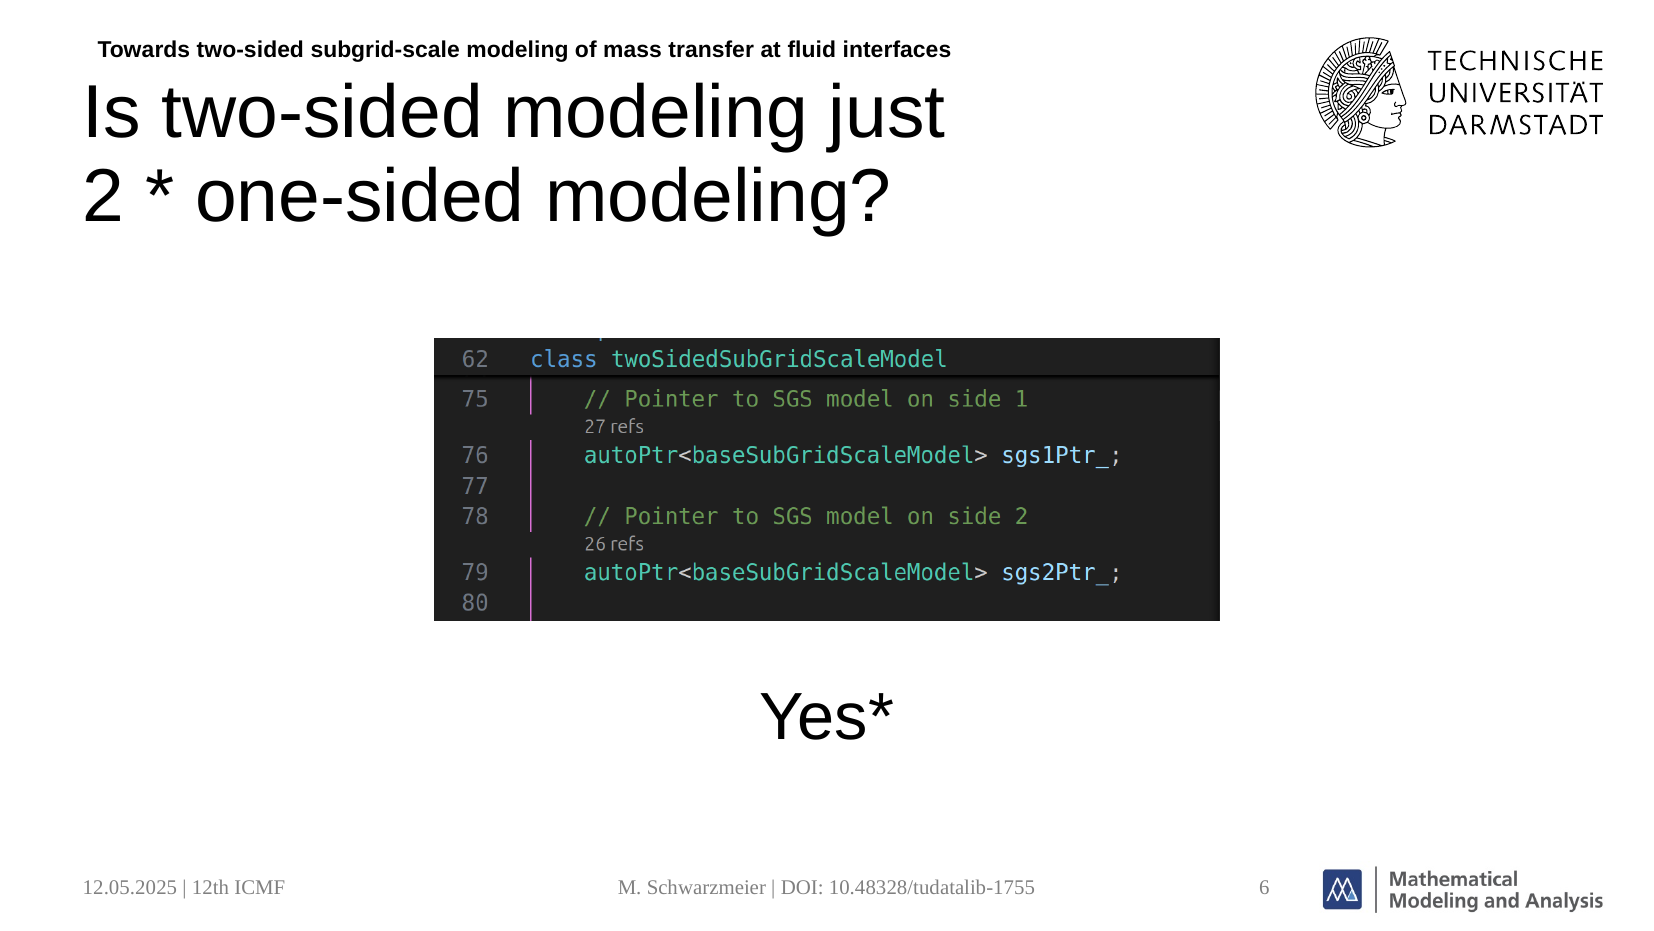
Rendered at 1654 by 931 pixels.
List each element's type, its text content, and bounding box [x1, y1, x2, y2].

title Is two-sided modeling just 2 * one-sided modeling? [82, 69, 1270, 238]
list Yes* [82, 679, 1571, 856]
picture [434, 338, 1220, 621]
picture [1299, 861, 1626, 918]
